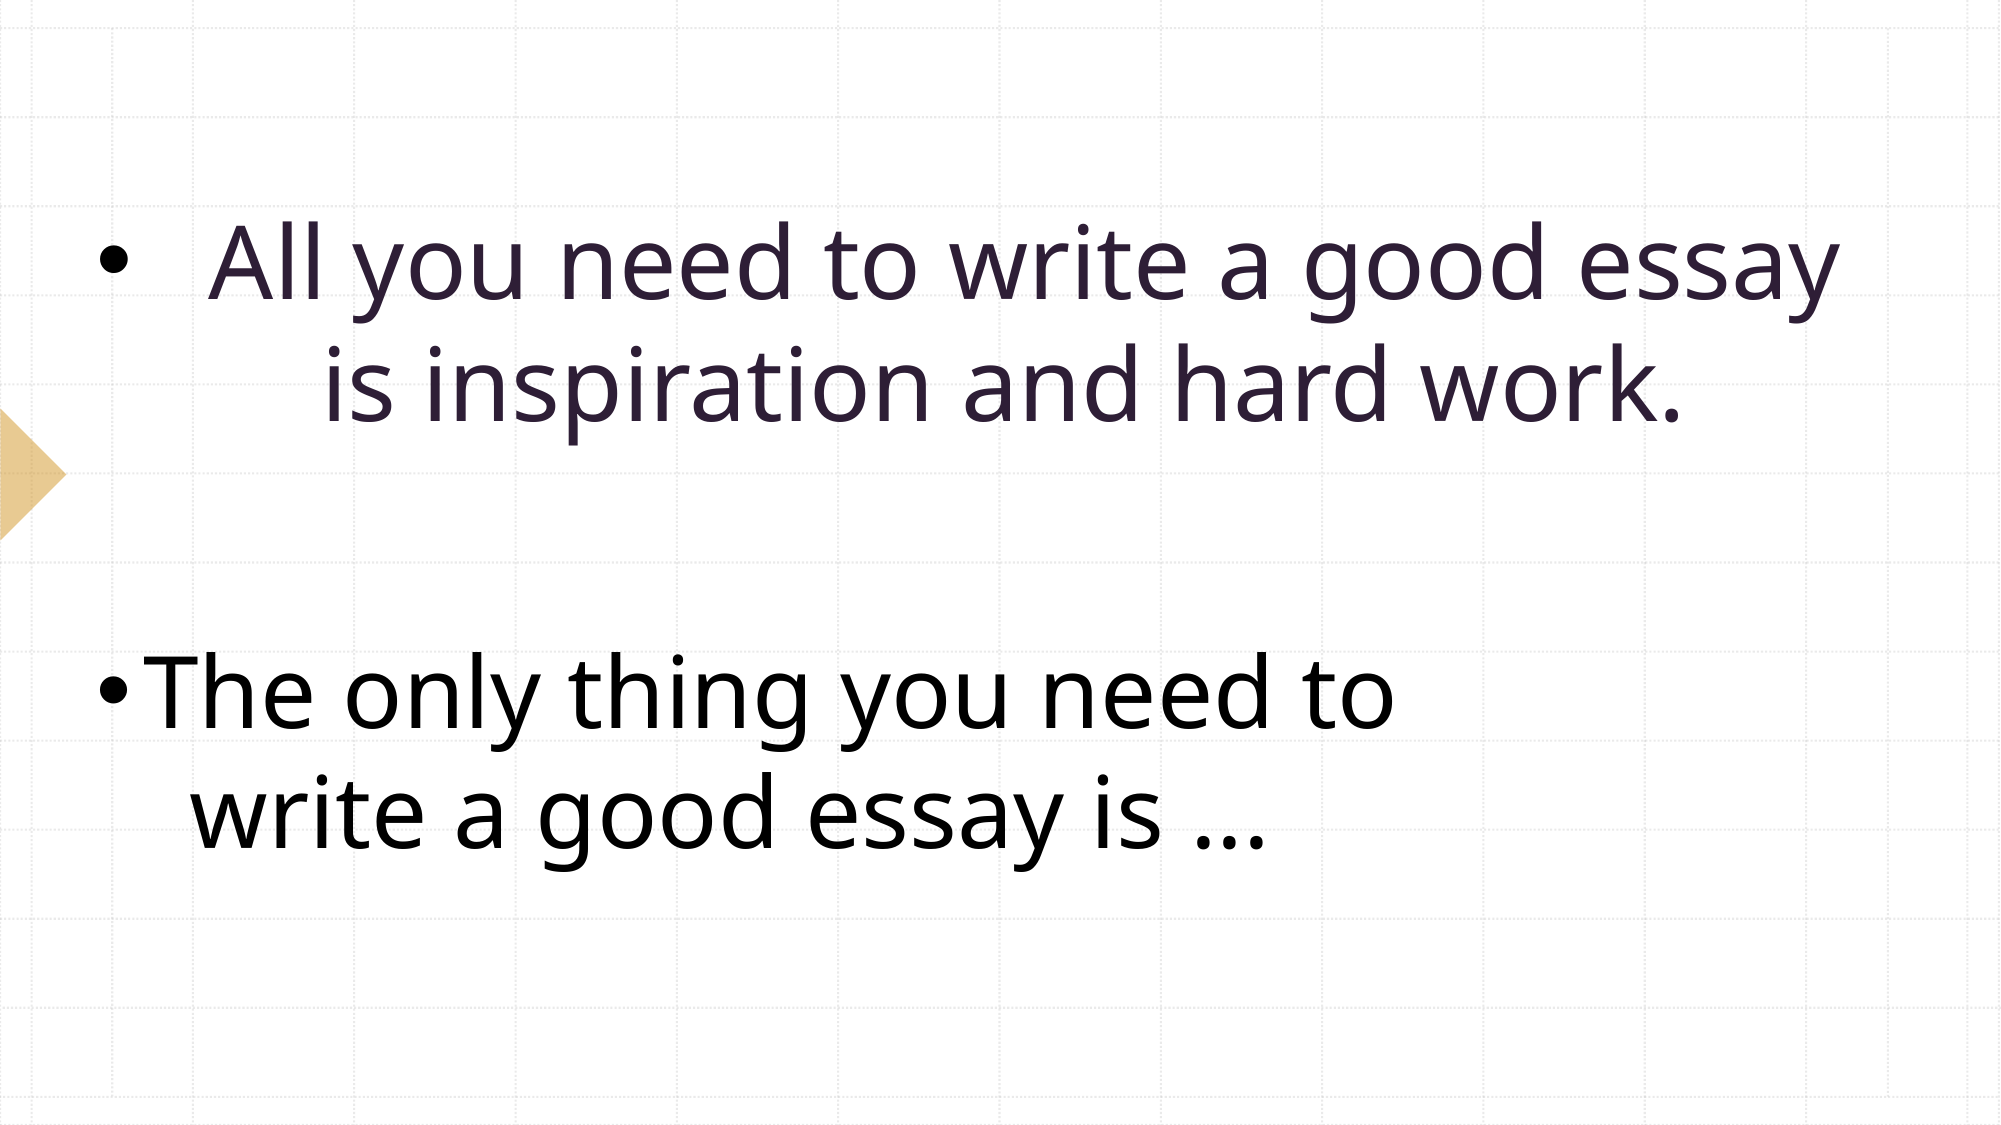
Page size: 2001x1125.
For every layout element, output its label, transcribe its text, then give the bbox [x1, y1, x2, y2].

text_box The only thing you need to write a good essay is ... [81, 621, 1642, 879]
title All you need to write a good essay is inspiration and hard work. [81, 127, 1919, 450]
